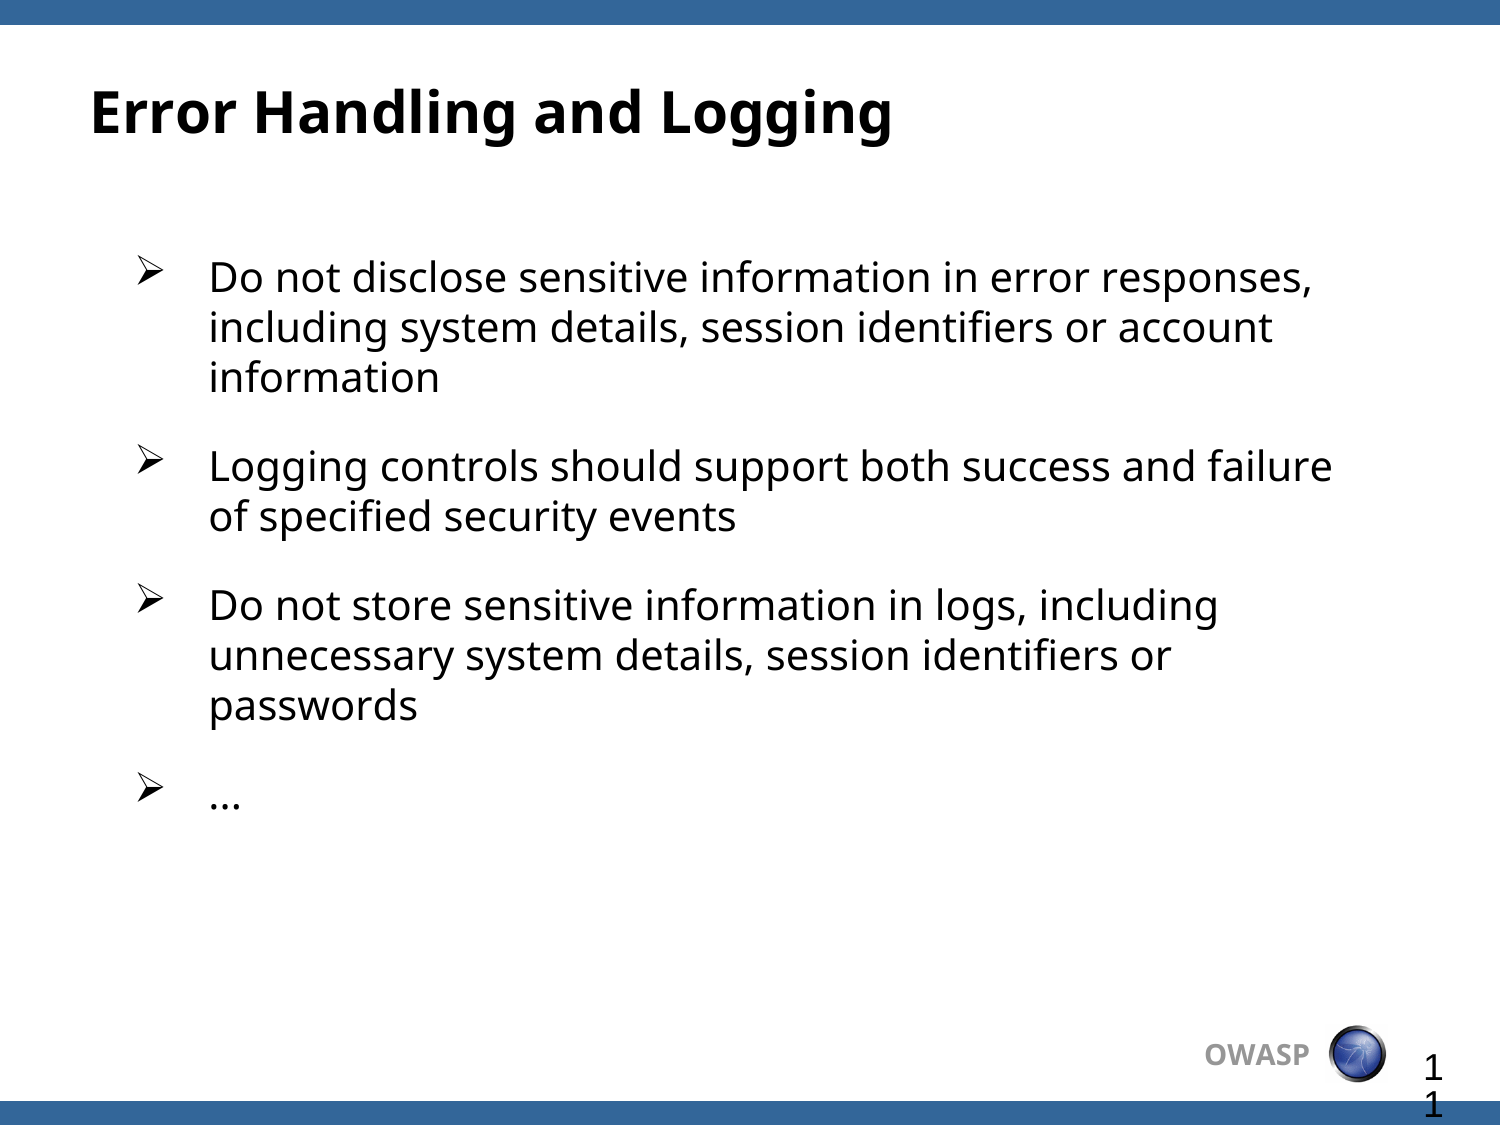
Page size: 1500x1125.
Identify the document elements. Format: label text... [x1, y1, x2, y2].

picture [1325, 1024, 1388, 1083]
title Error Handling and Logging [75, 45, 1426, 176]
list Do not disclose sensitive information in error responses, including system details, session identifiers or account information Logging controls should support both success and failure of specified security events Do not store sensitive information in logs, including unnecessary system details, session identifiers or passwords ... [81, 242, 1388, 951]
